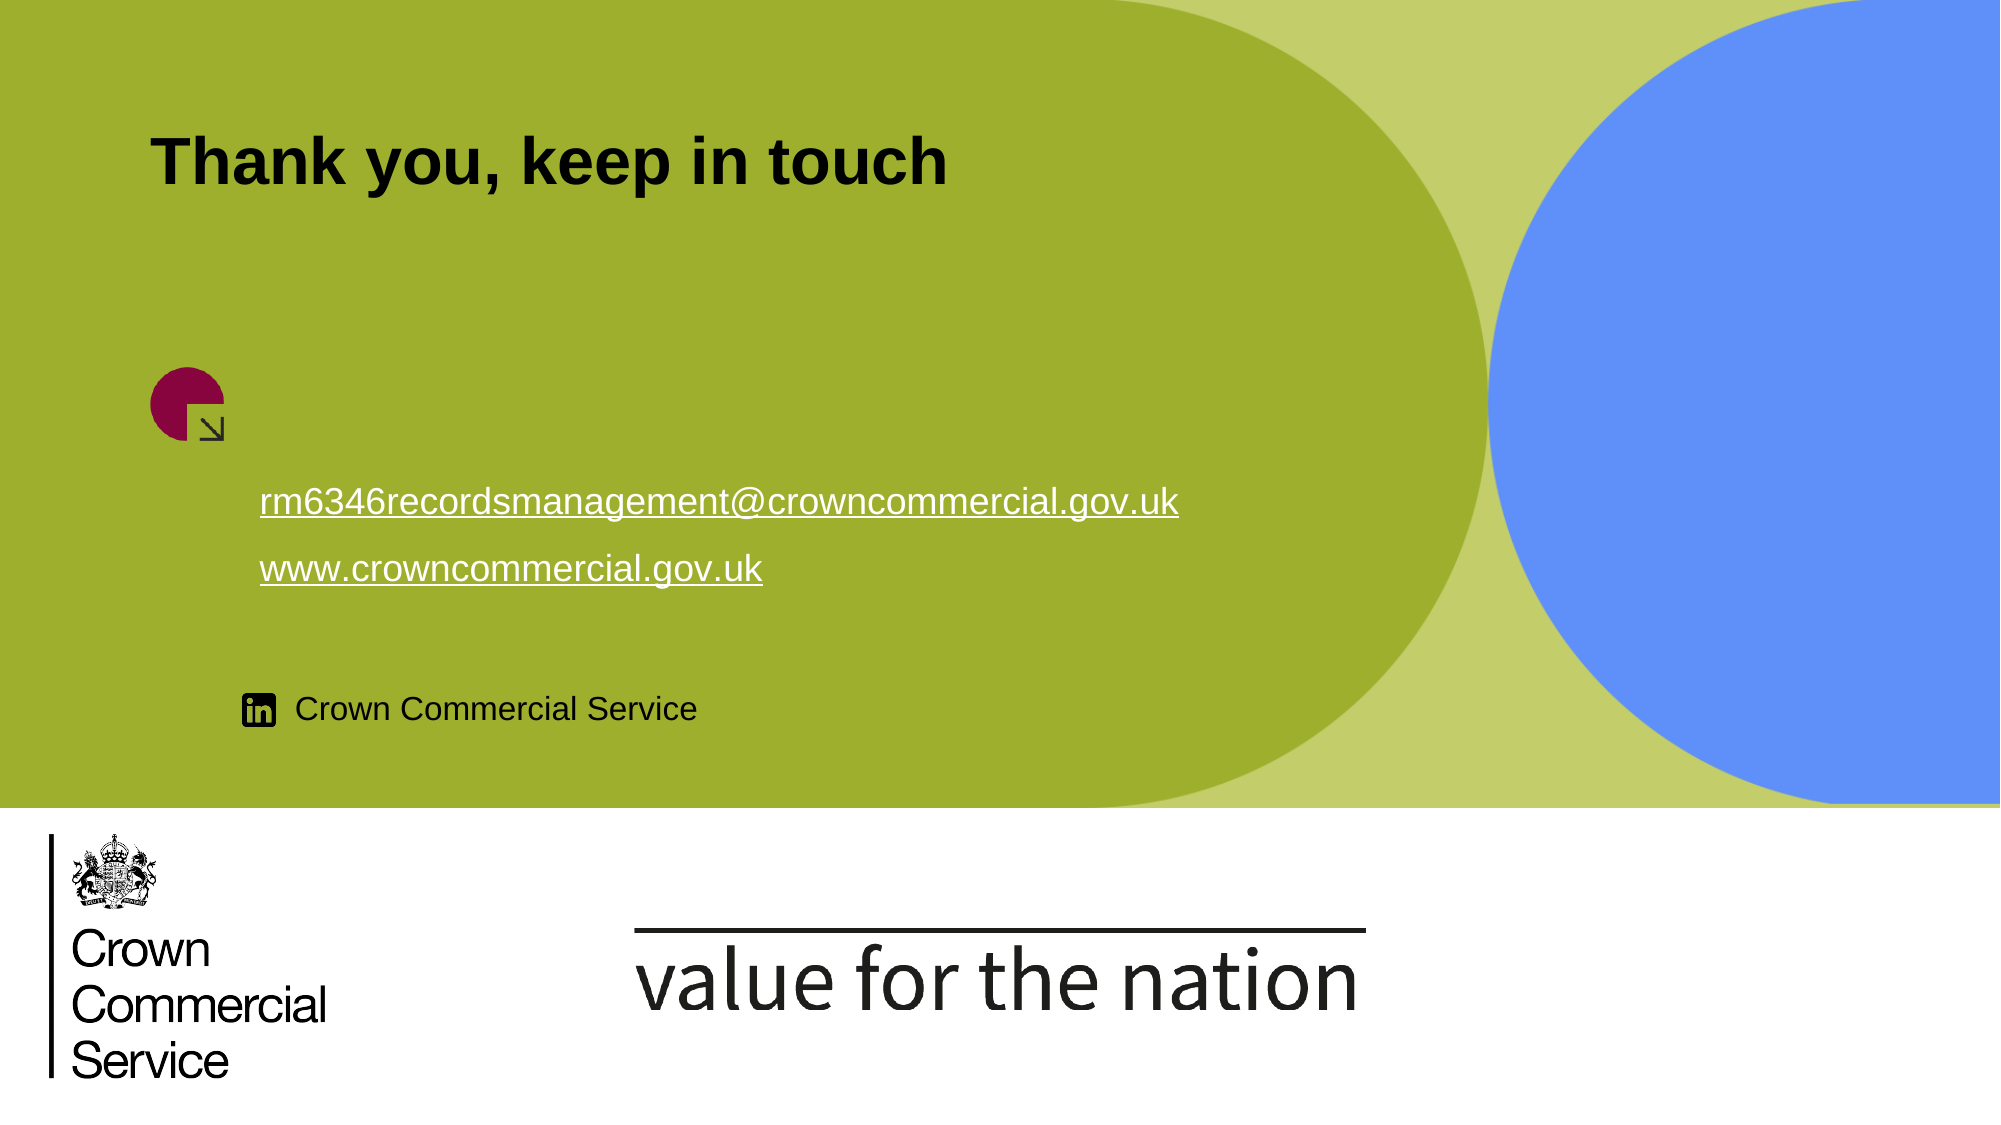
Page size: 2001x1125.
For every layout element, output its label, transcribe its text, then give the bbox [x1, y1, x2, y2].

text_box rm6346recordsmanagement@crowncommercial.gov.uk www.crowncommercial.gov.uk [257, 369, 1206, 508]
title Thank you, keep in touch [150, 117, 956, 257]
